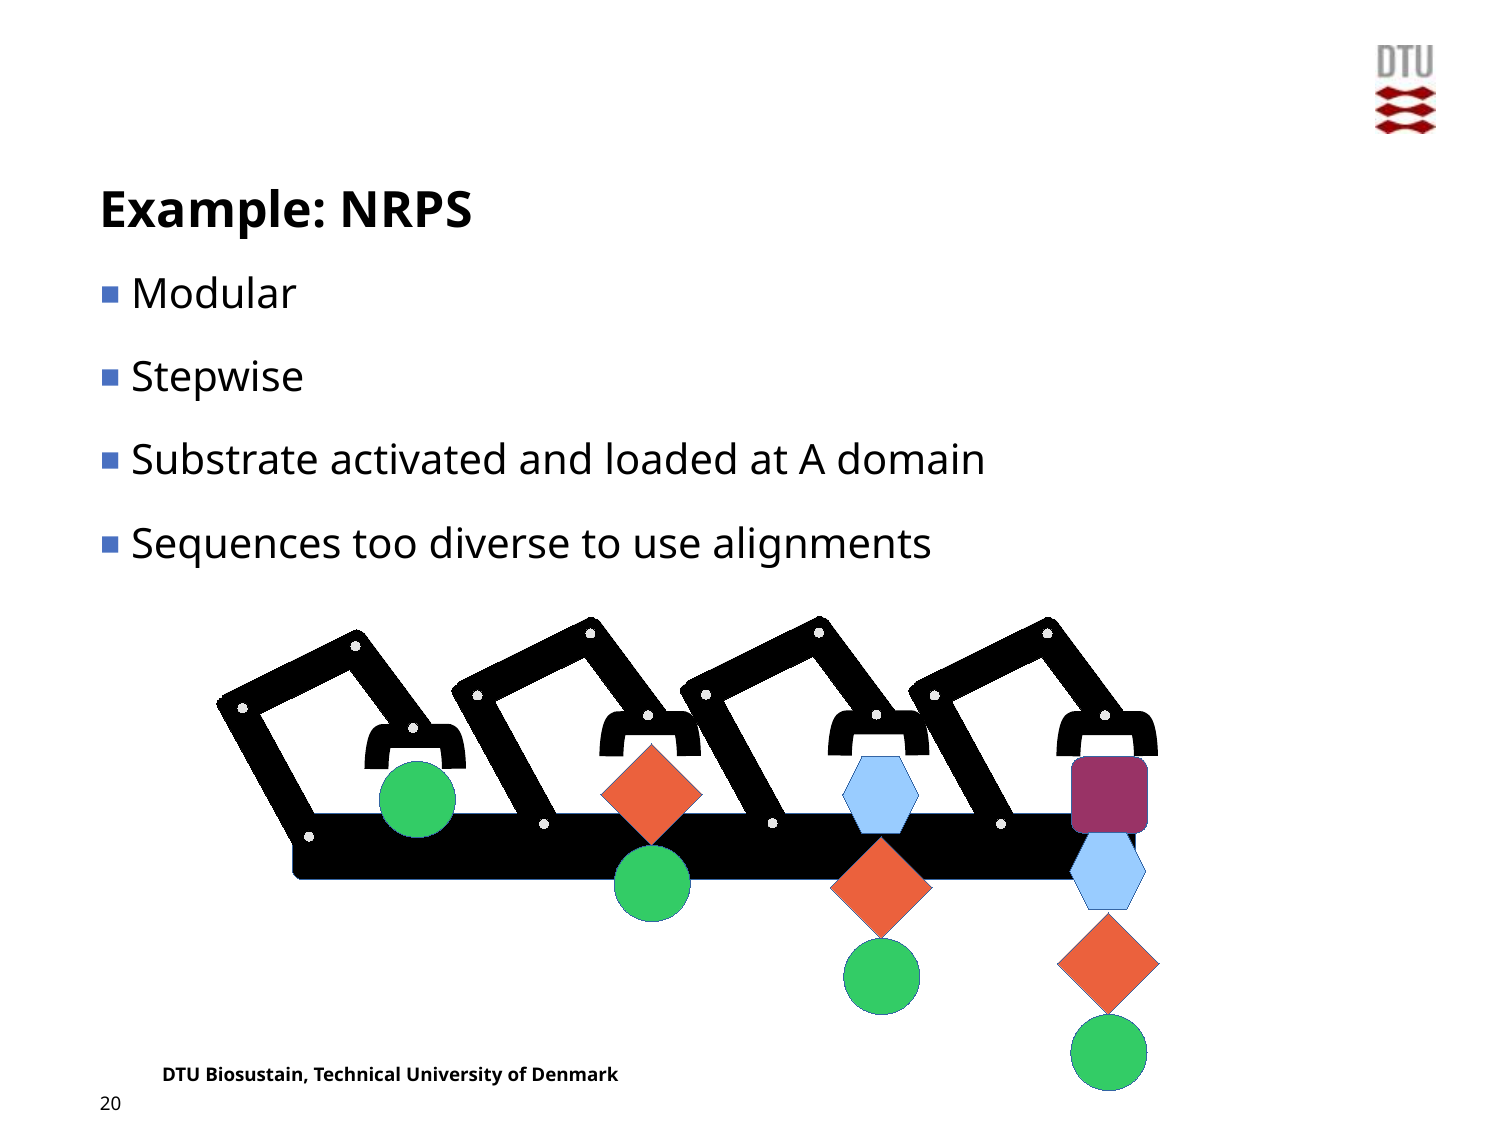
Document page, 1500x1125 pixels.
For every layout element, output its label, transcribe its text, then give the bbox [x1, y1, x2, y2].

text_box [1057, 912, 1160, 1091]
slide_number <number> [99, 1092, 151, 1125]
text_box [843, 912, 920, 1015]
text_box [626, 912, 678, 922]
list Modular Stepwise Substrate activated and loaded at A domain Sequences too diverse to use alignments [100, 162, 1375, 912]
picture [1375, 45, 1436, 134]
title Example: NRPS [99, 50, 1375, 238]
